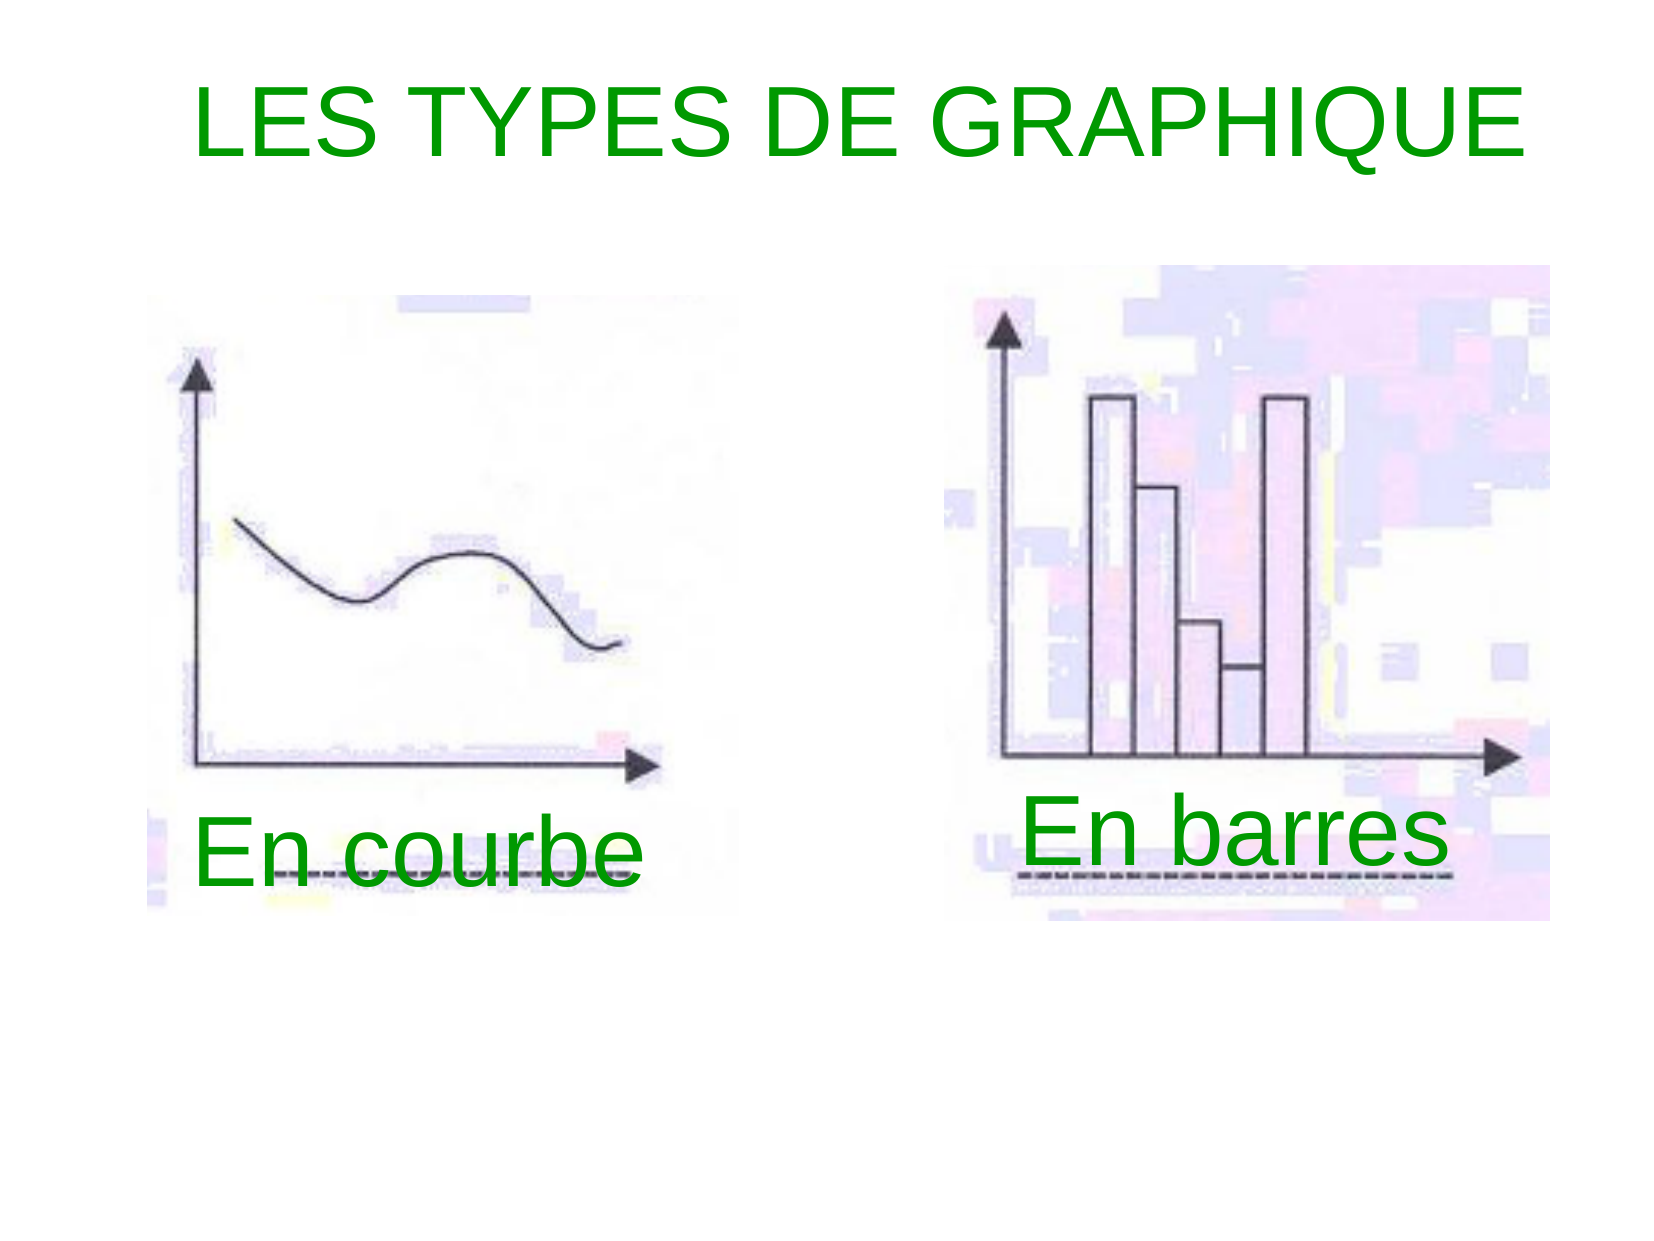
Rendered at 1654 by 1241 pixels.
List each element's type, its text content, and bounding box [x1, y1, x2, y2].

text_box En courbe [177, 788, 709, 916]
text_box LES TYPES DE GRAPHIQUE [177, 59, 1595, 410]
picture [944, 410, 1550, 921]
text_box En barres [1003, 767, 1536, 895]
picture [147, 295, 739, 916]
